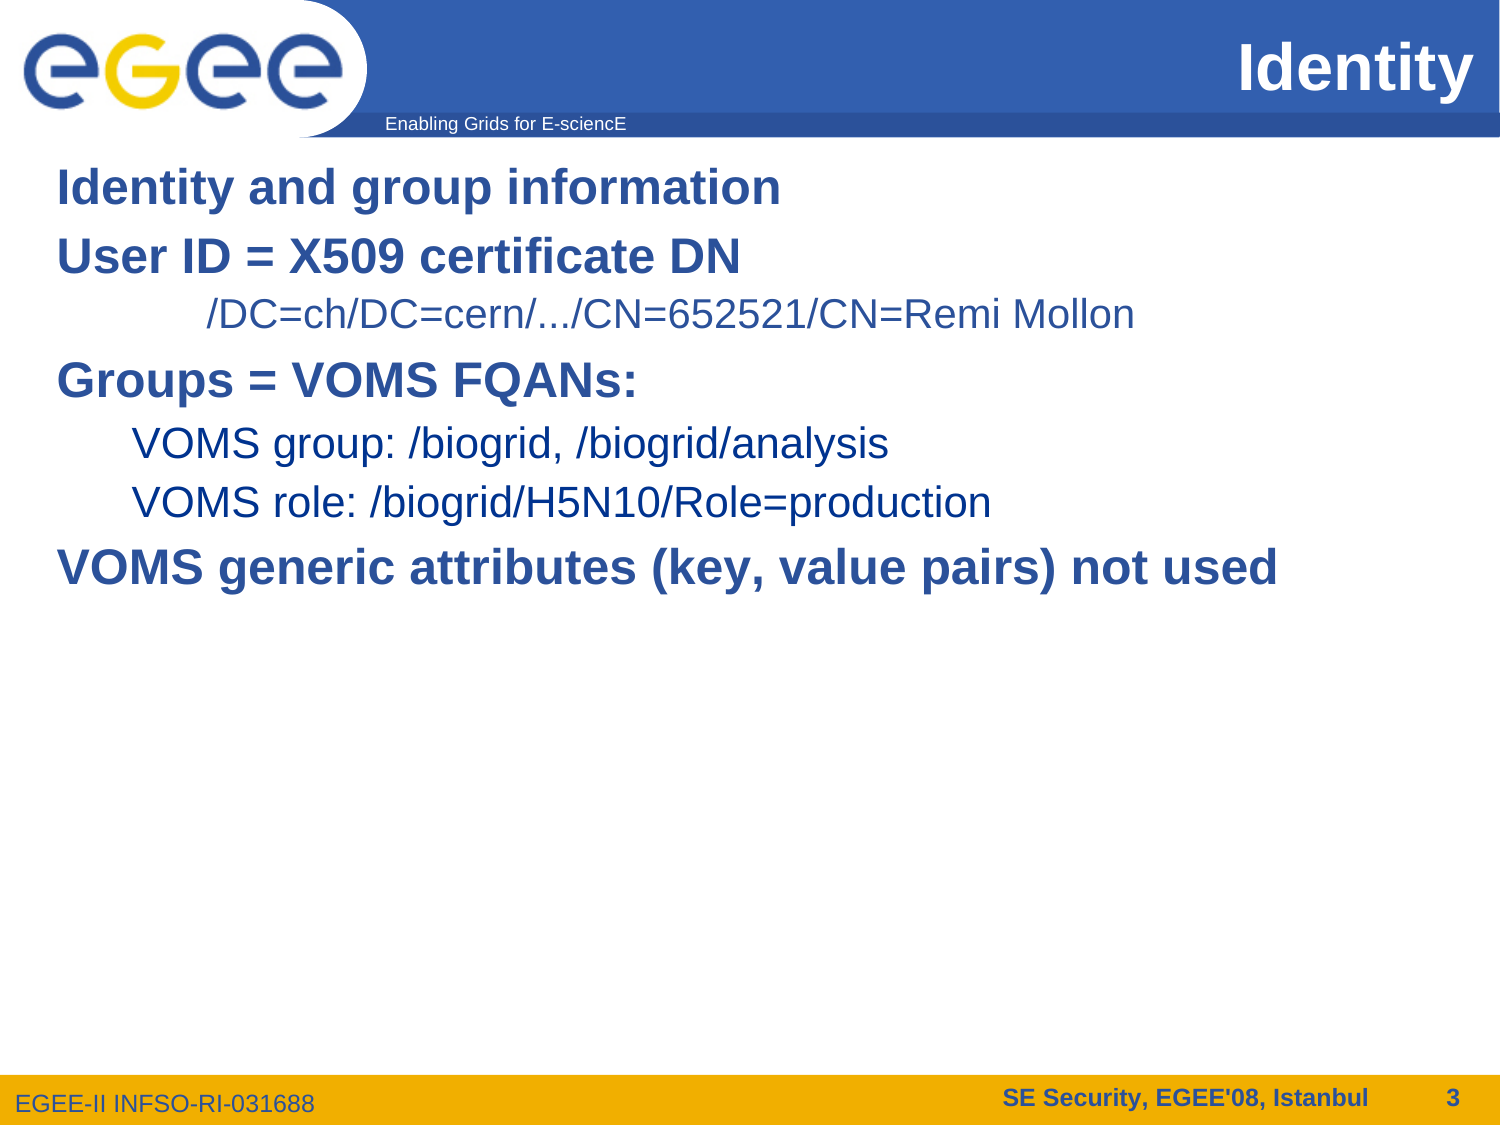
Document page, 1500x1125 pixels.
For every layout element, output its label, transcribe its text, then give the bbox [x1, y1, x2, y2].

list Identity and group information User ID = X509 certificate DN /DC=ch/DC=cern/.../CN=652521/CN=Remi Mollon Groups = VOMS FQANs: VOMS group: /biogrid, /biogrid/analysis VOMS role: /biogrid/H5N10/Role=production VOMS generic attributes (key, value pairs) not used [56, 159, 1466, 1036]
title Identity [369, 18, 1475, 117]
picture [18, 30, 349, 112]
